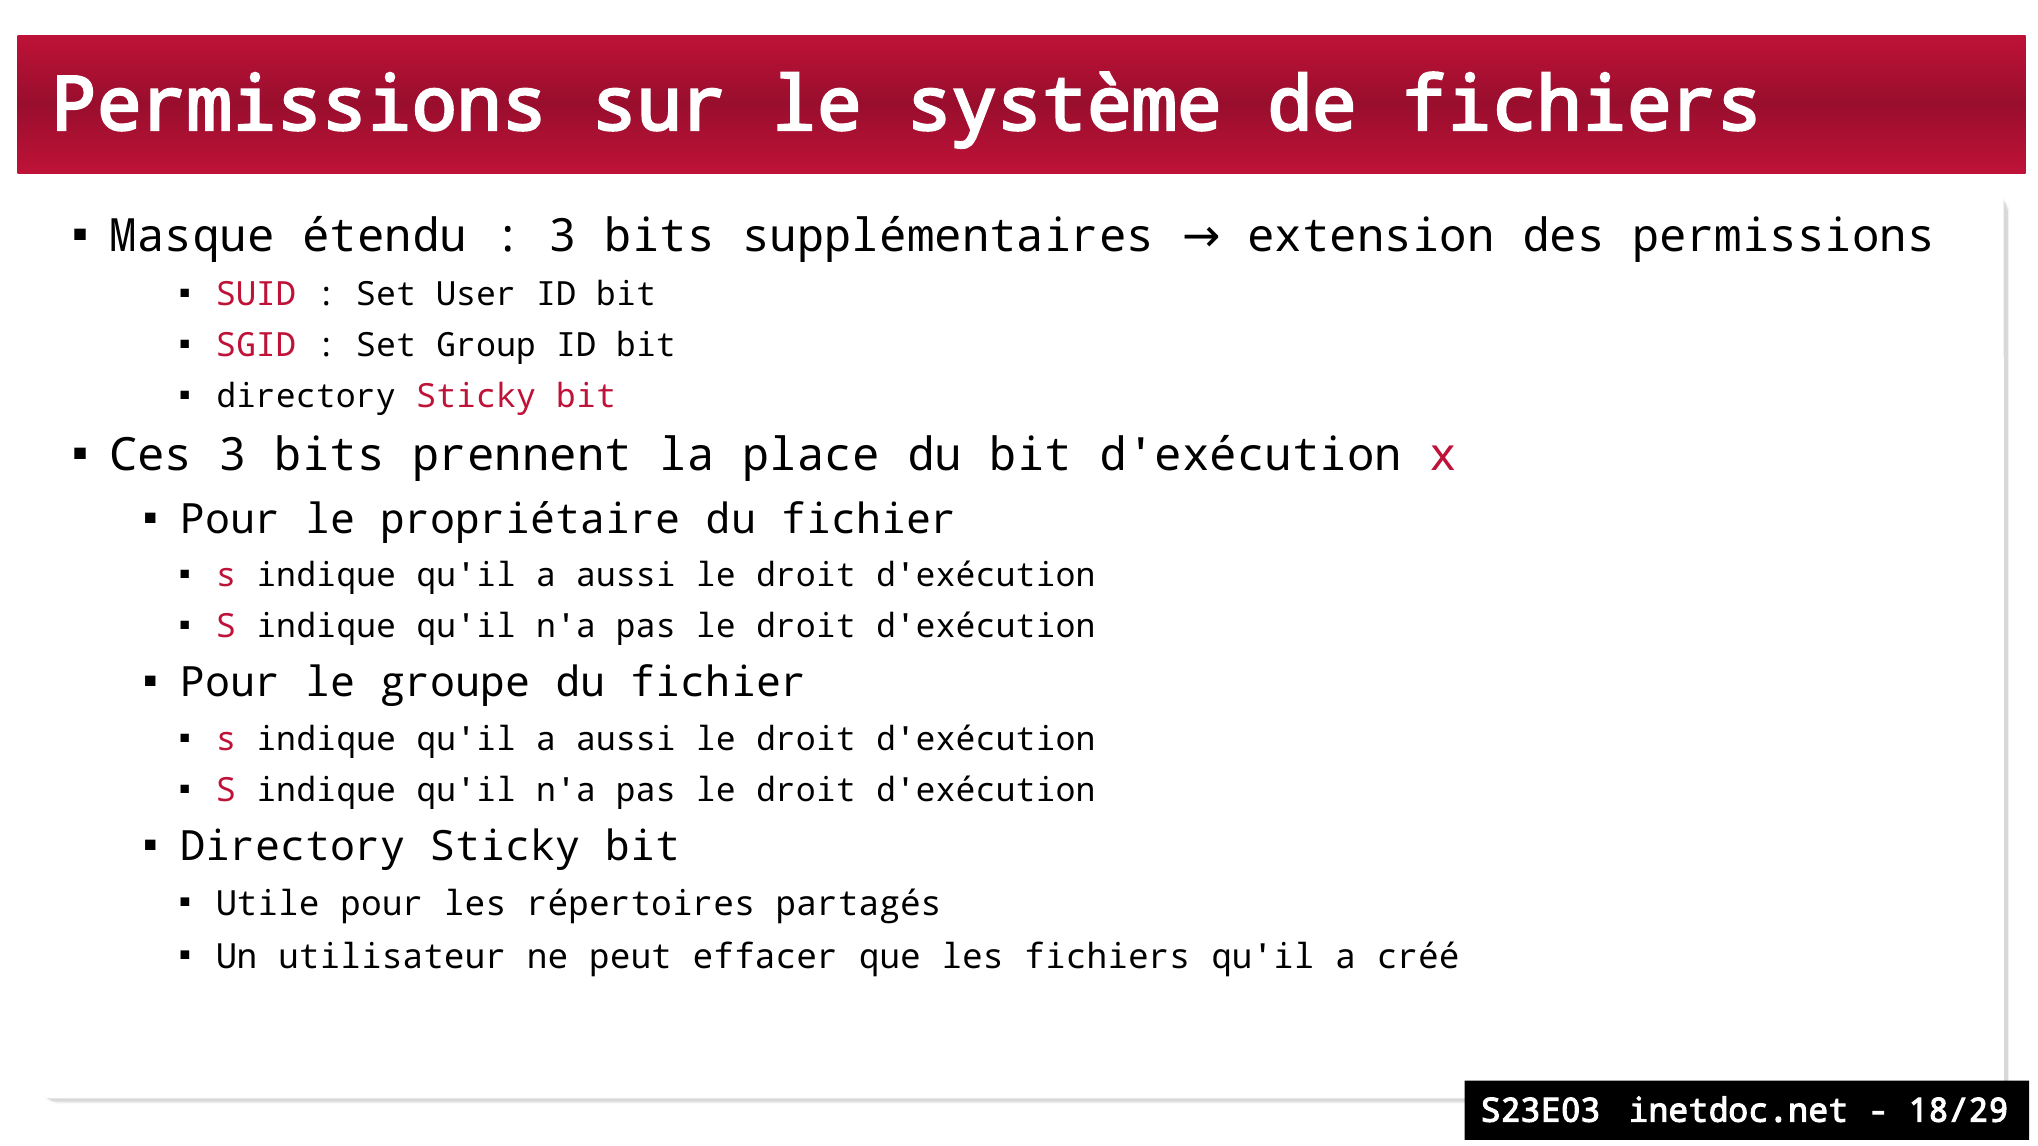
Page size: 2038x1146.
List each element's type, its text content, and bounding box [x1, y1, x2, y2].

text_box S23E03 inetdoc.net - <numéro>/29 [1464, 1080, 2030, 1140]
text_box Permissions sur le système de fichiers [17, 35, 2026, 174]
text_box Masque étendu : 3 bits supplémentaires → extension des permissions SUID : Set User ID bit SGID : Set Group ID bit directory Sticky bit Ces 3 bits prennent la place du bit d'exécution x Pour le propriétaire du fichier s indique qu'il a aussi le droit d'exécution S indique qu'il n'a pas le droit d'exécution Pour le groupe du fichier s indique qu'il a aussi le droit d'exécution S indique qu'il n'a pas le droit d'exécution Directory Sticky bit Utile pour les répertoires partagés Un utilisateur ne peut effacer que les fichiers qu'il a créé [35, 188, 2004, 1099]
